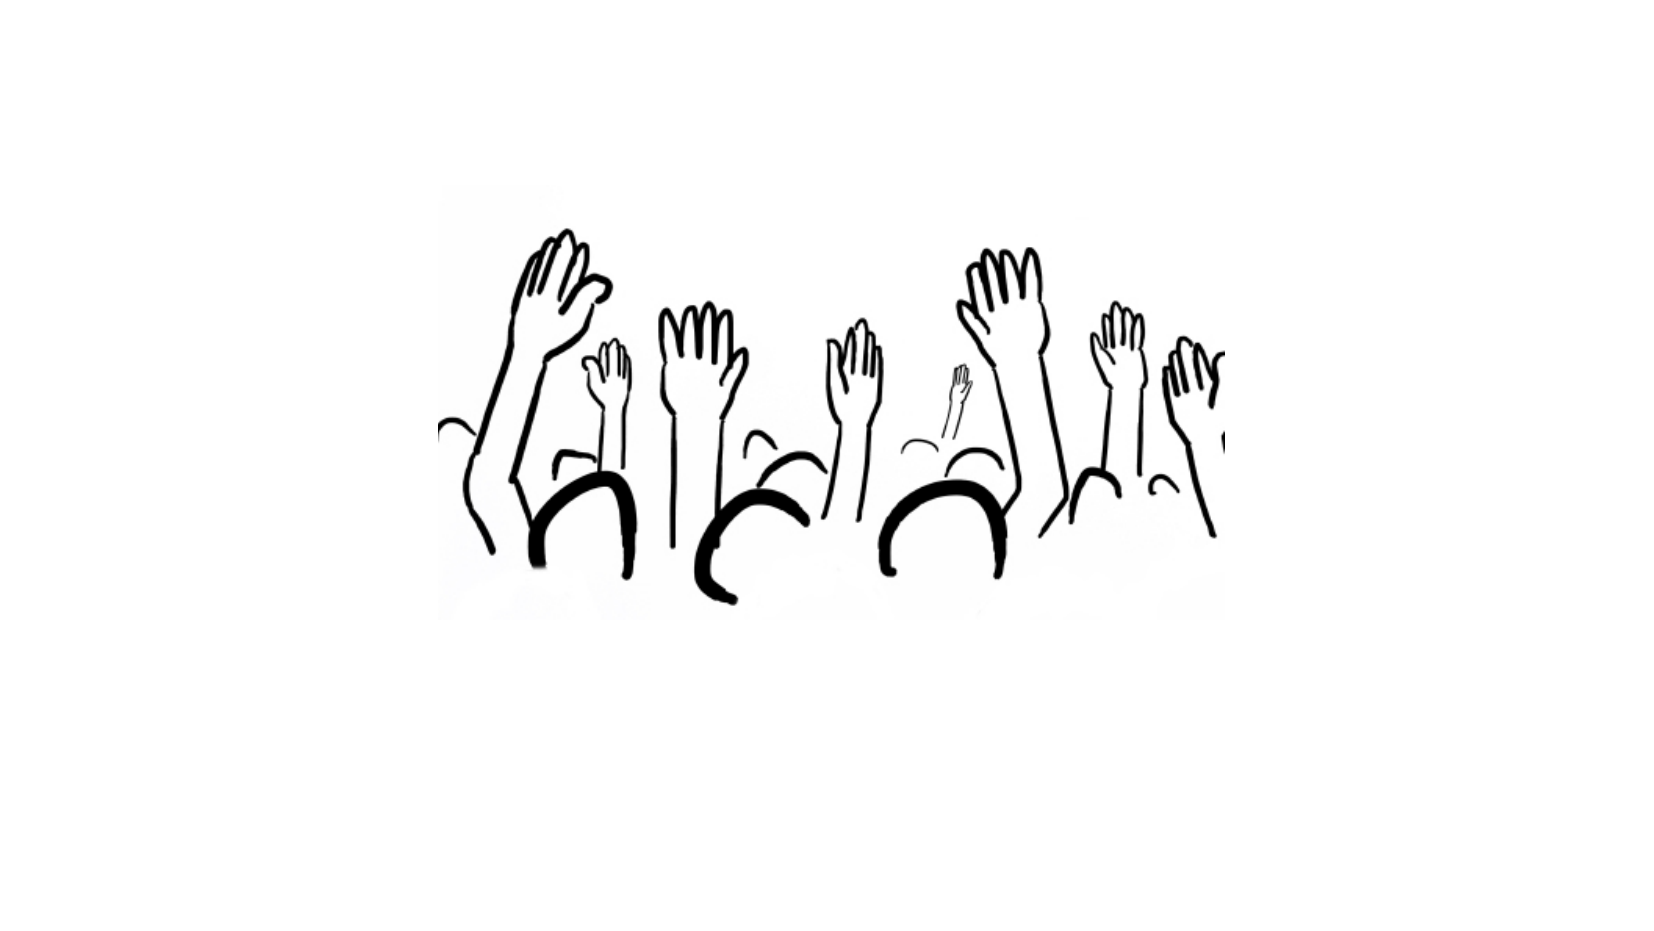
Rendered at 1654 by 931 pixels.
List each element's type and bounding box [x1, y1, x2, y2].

picture [438, 185, 1225, 620]
